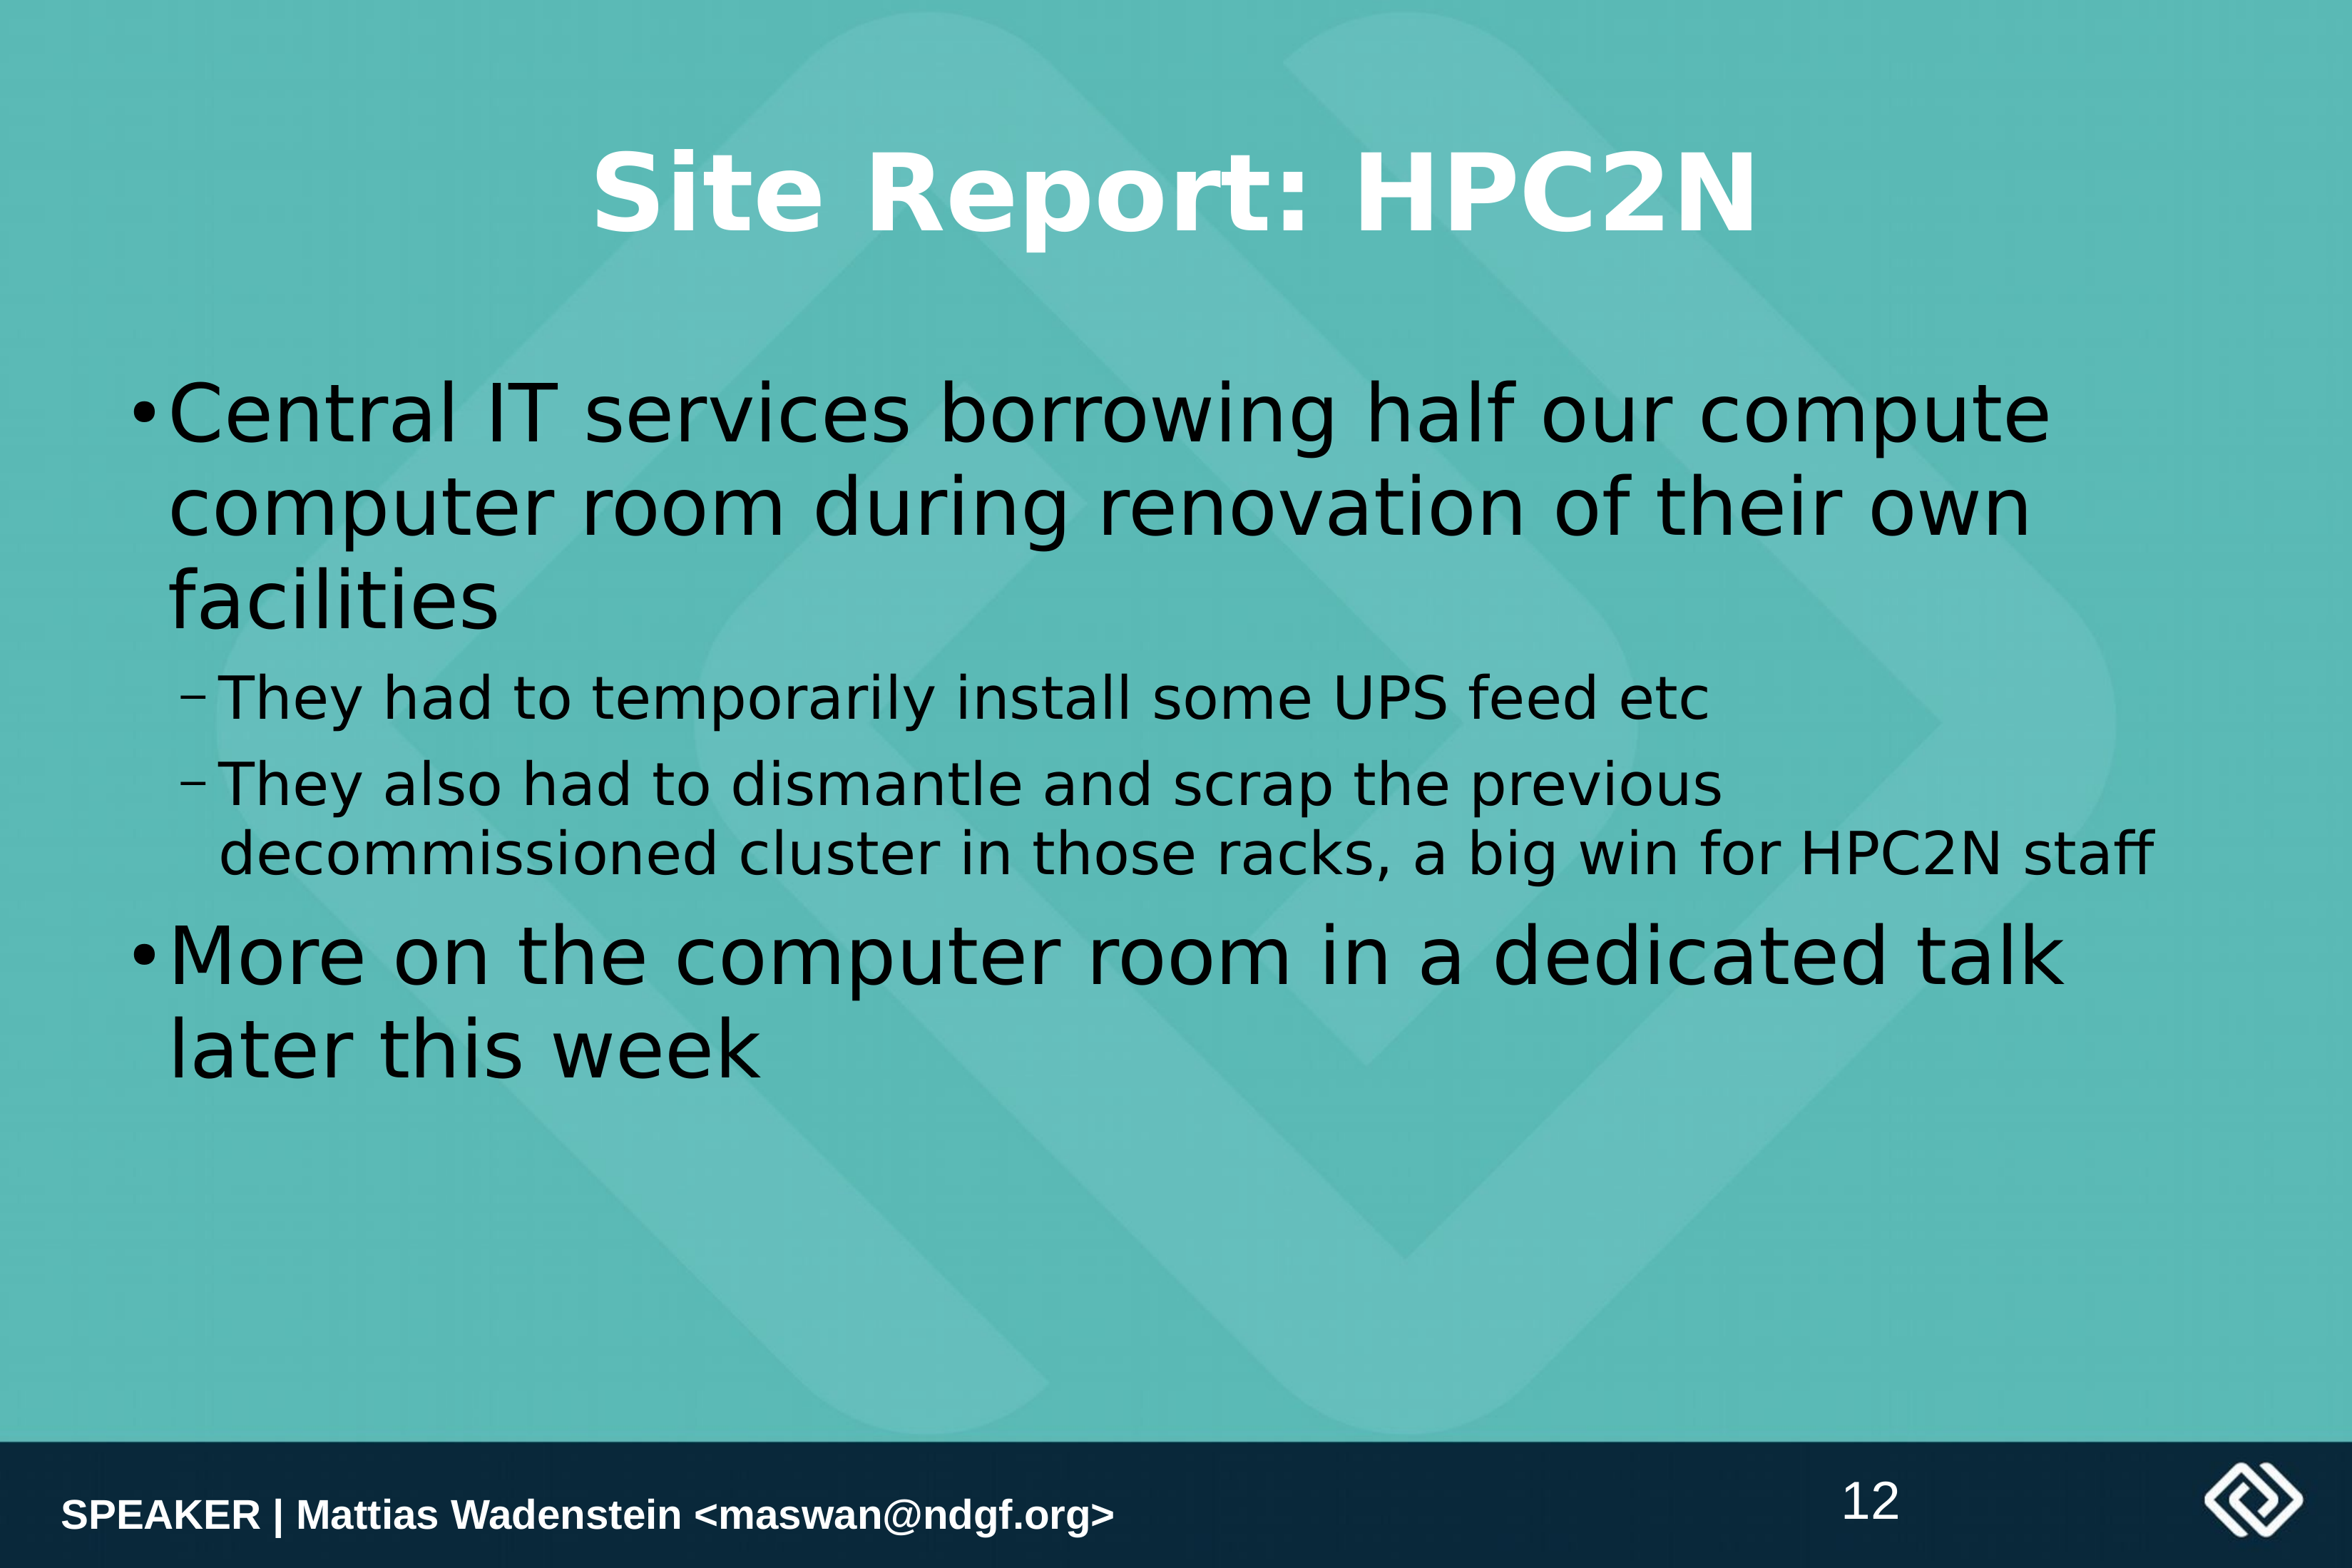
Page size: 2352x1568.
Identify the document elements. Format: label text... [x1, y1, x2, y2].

picture [0, 0, 2352, 1442]
picture [0, 1445, 2352, 1568]
title Site Report: HPC2N [117, 62, 2234, 324]
list Central IT services borrowing half our compute computer room during renovation of their own facilities They had to temporarily install some UPS feed etc They also had to dismantle and scrap the previous decommissioned cluster in those racks, a big win for HPC2N staff More on the computer room in a dedicated talk later this week [117, 367, 2234, 1276]
